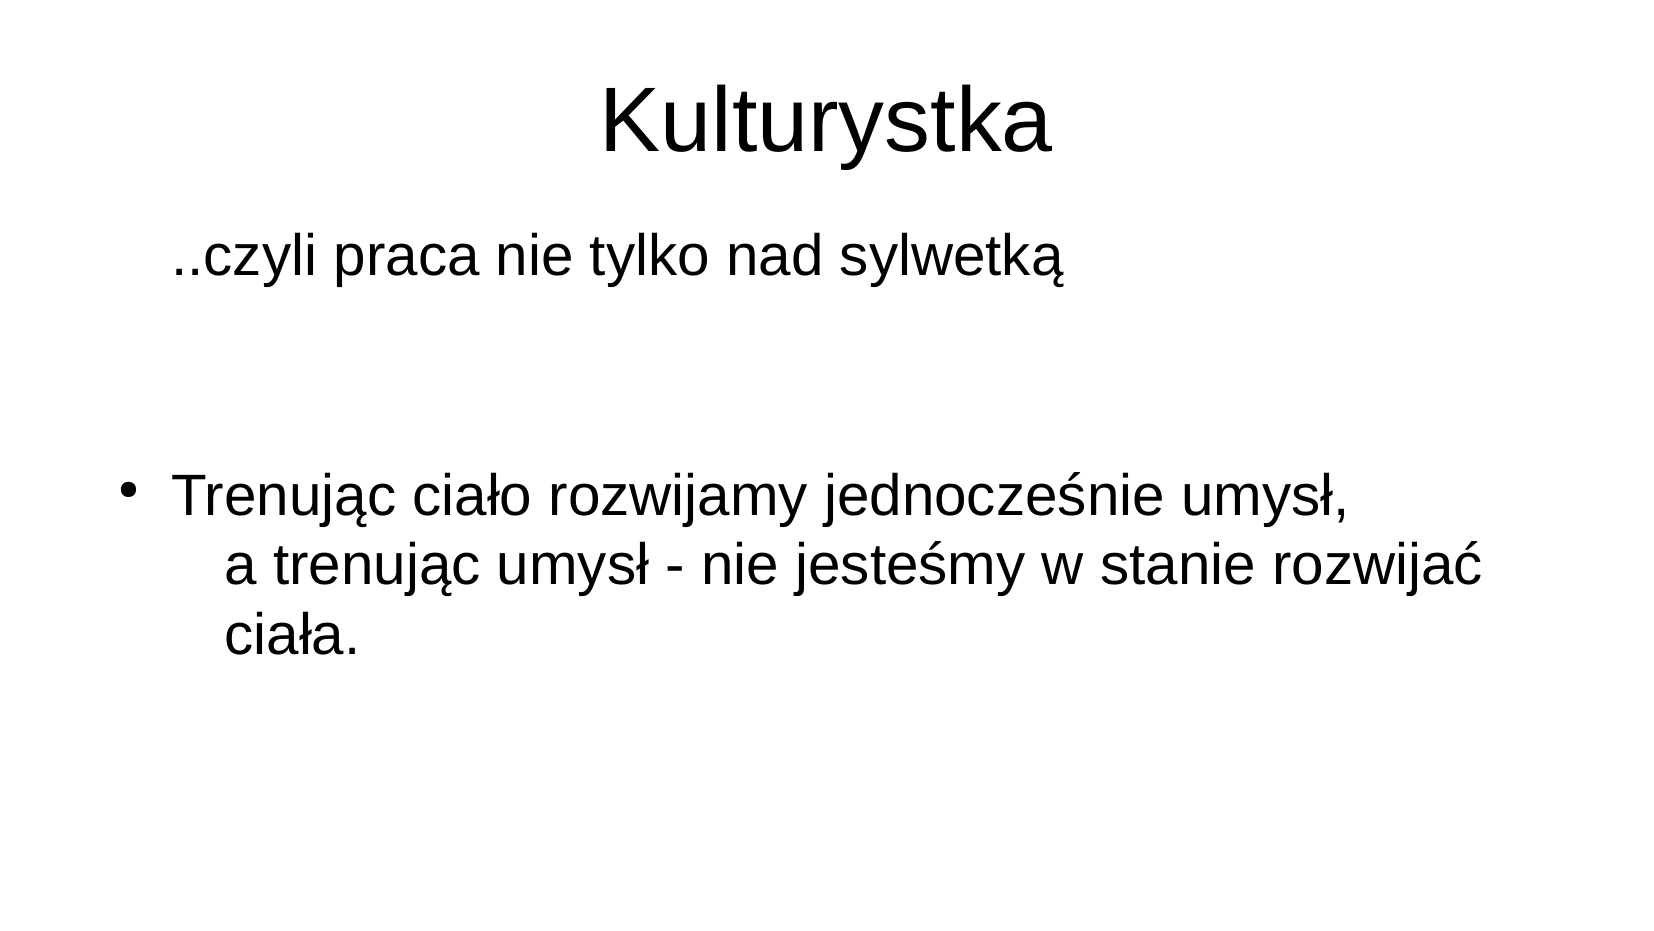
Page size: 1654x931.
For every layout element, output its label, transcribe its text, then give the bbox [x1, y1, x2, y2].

list ..czyli praca nie tylko nad sylwetką Trenując ciało rozwijamy jednocześnie umysł, a trenując umysł - nie jesteśmy w stanie rozwijać ciała. [82, 217, 1571, 758]
title Kulturystka [82, 37, 1571, 193]
